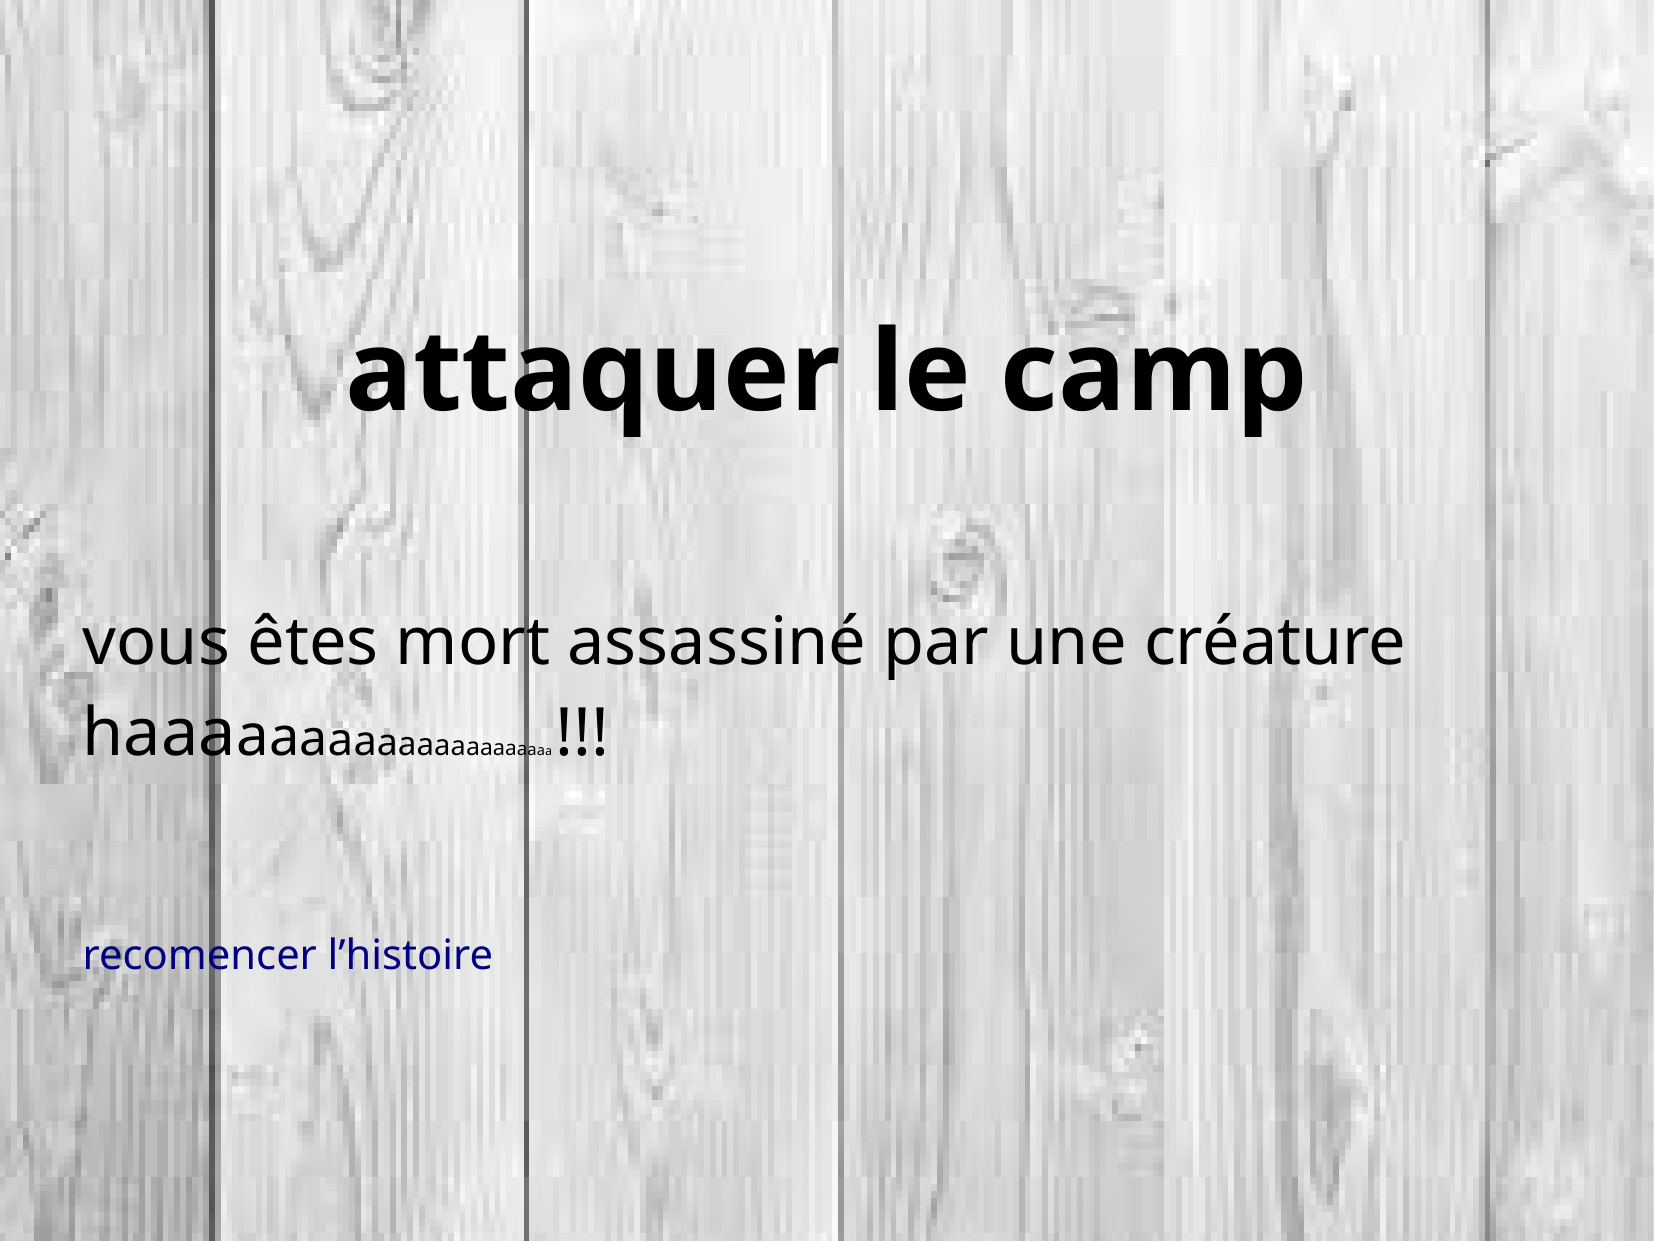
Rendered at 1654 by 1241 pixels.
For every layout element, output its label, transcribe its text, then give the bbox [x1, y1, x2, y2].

picture [0, 0, 1654, 1241]
list attaquer le camp vous êtes mort assassiné par une créature haaaaaaaaaaaaaaaaaaaaa !!! recomencer l’histoire [82, 290, 1571, 1010]
